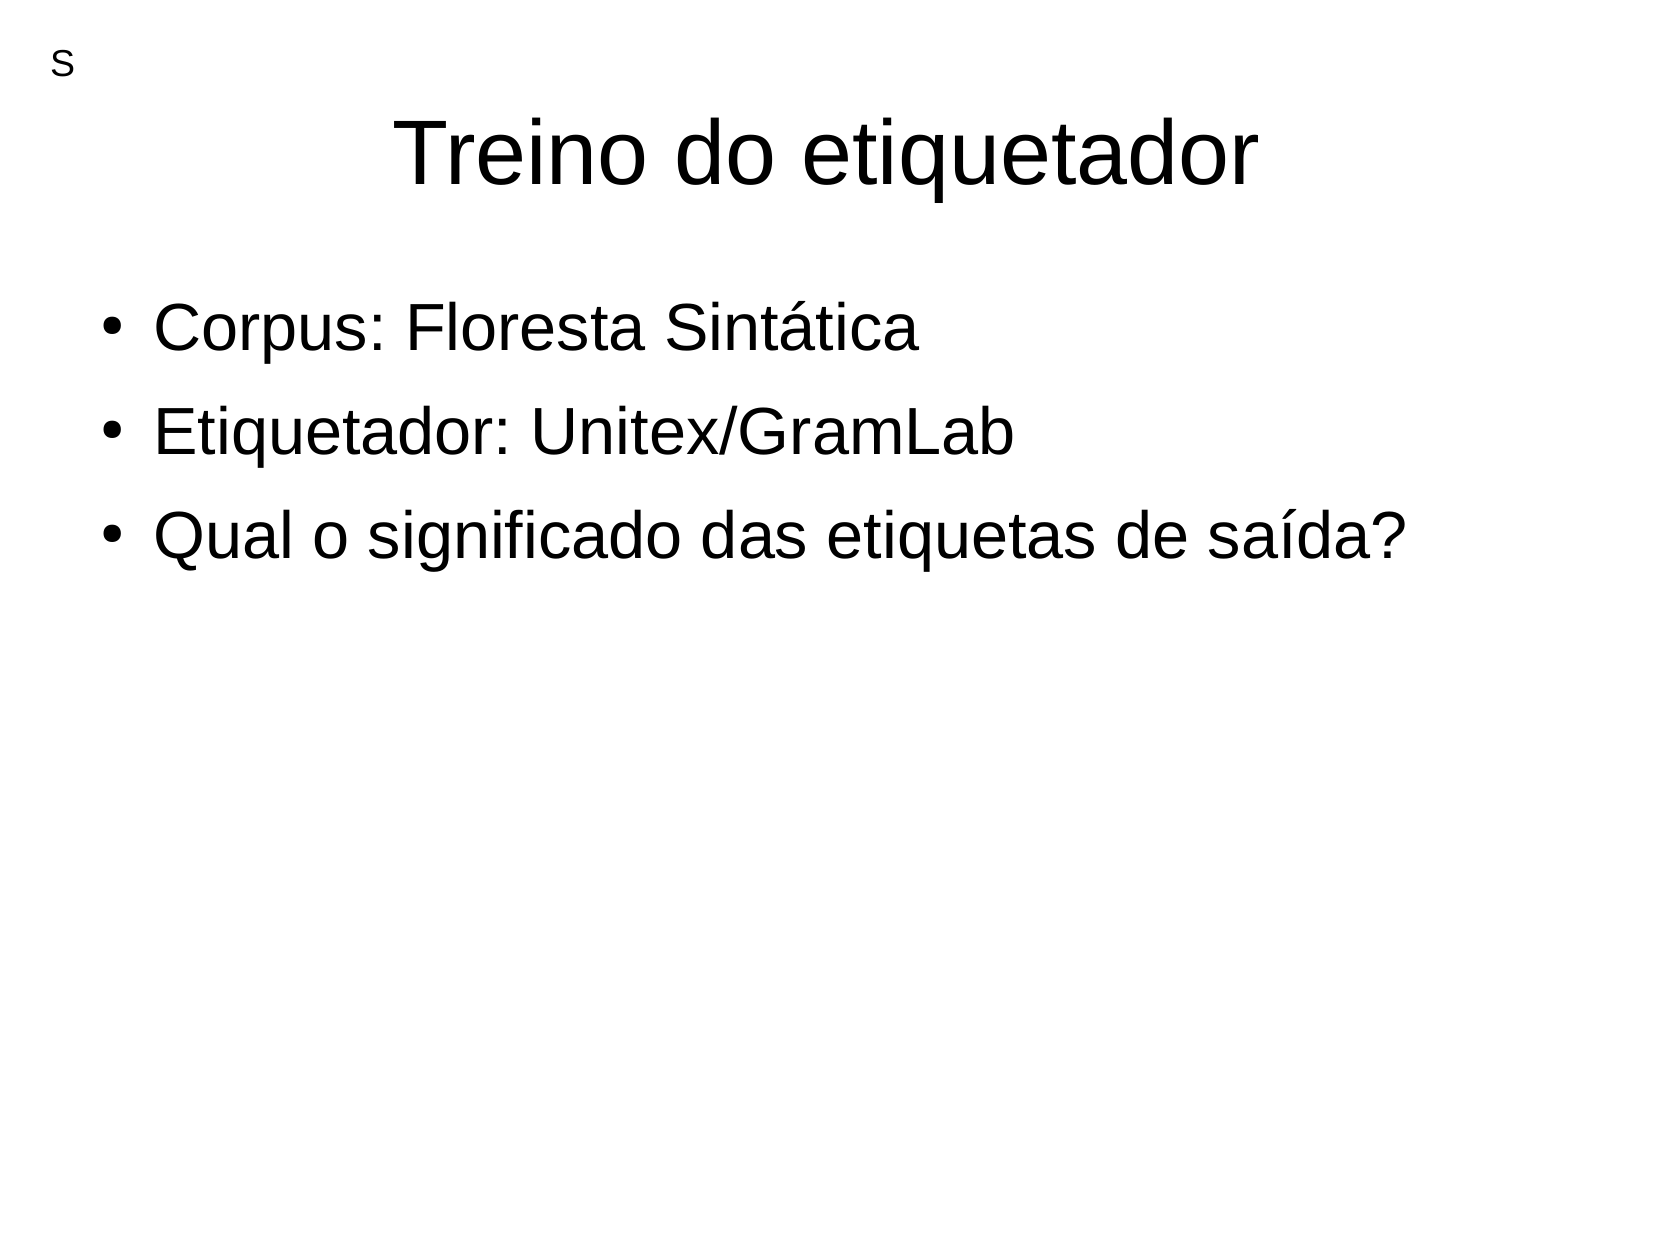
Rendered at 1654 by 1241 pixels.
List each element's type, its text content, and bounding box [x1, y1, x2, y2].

title Treino do etiquetador [82, 49, 1571, 257]
text_box S [35, 35, 91, 93]
list Corpus: Floresta Sintática Etiquetador: Unitex/GramLab Qual o significado das etiquetas de saída? [82, 290, 1571, 1010]
